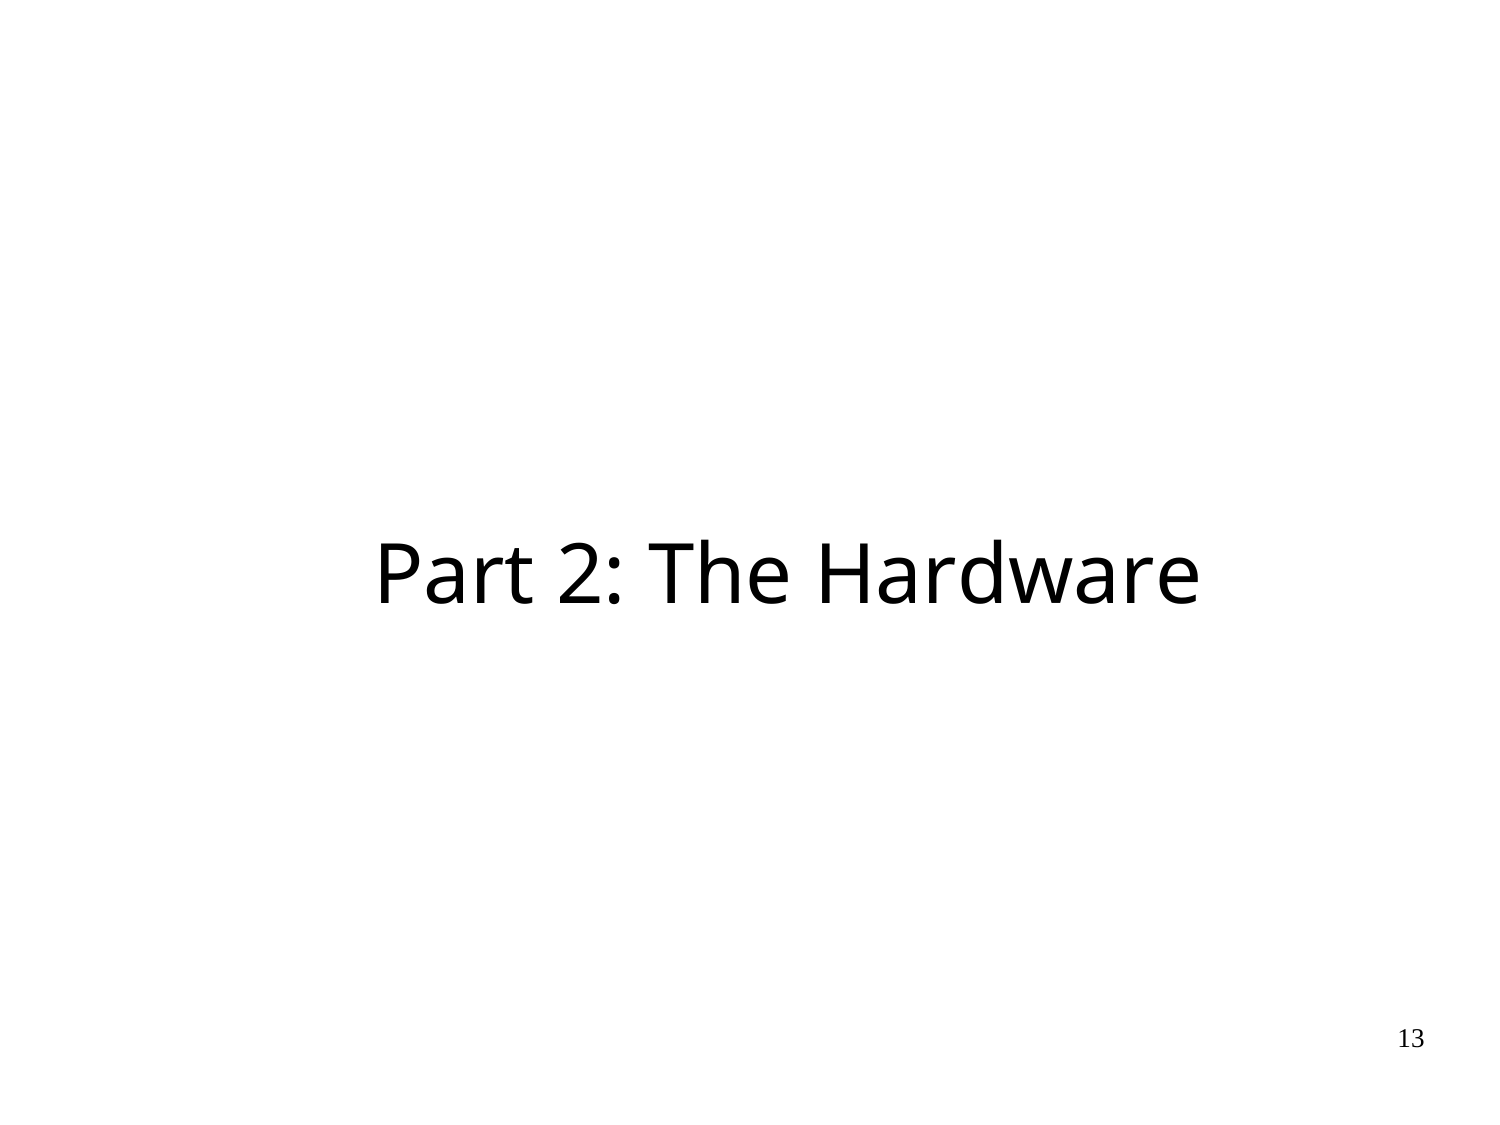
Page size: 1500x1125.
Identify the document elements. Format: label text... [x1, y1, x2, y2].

text_box Part 2: The Hardware [360, 503, 1247, 635]
